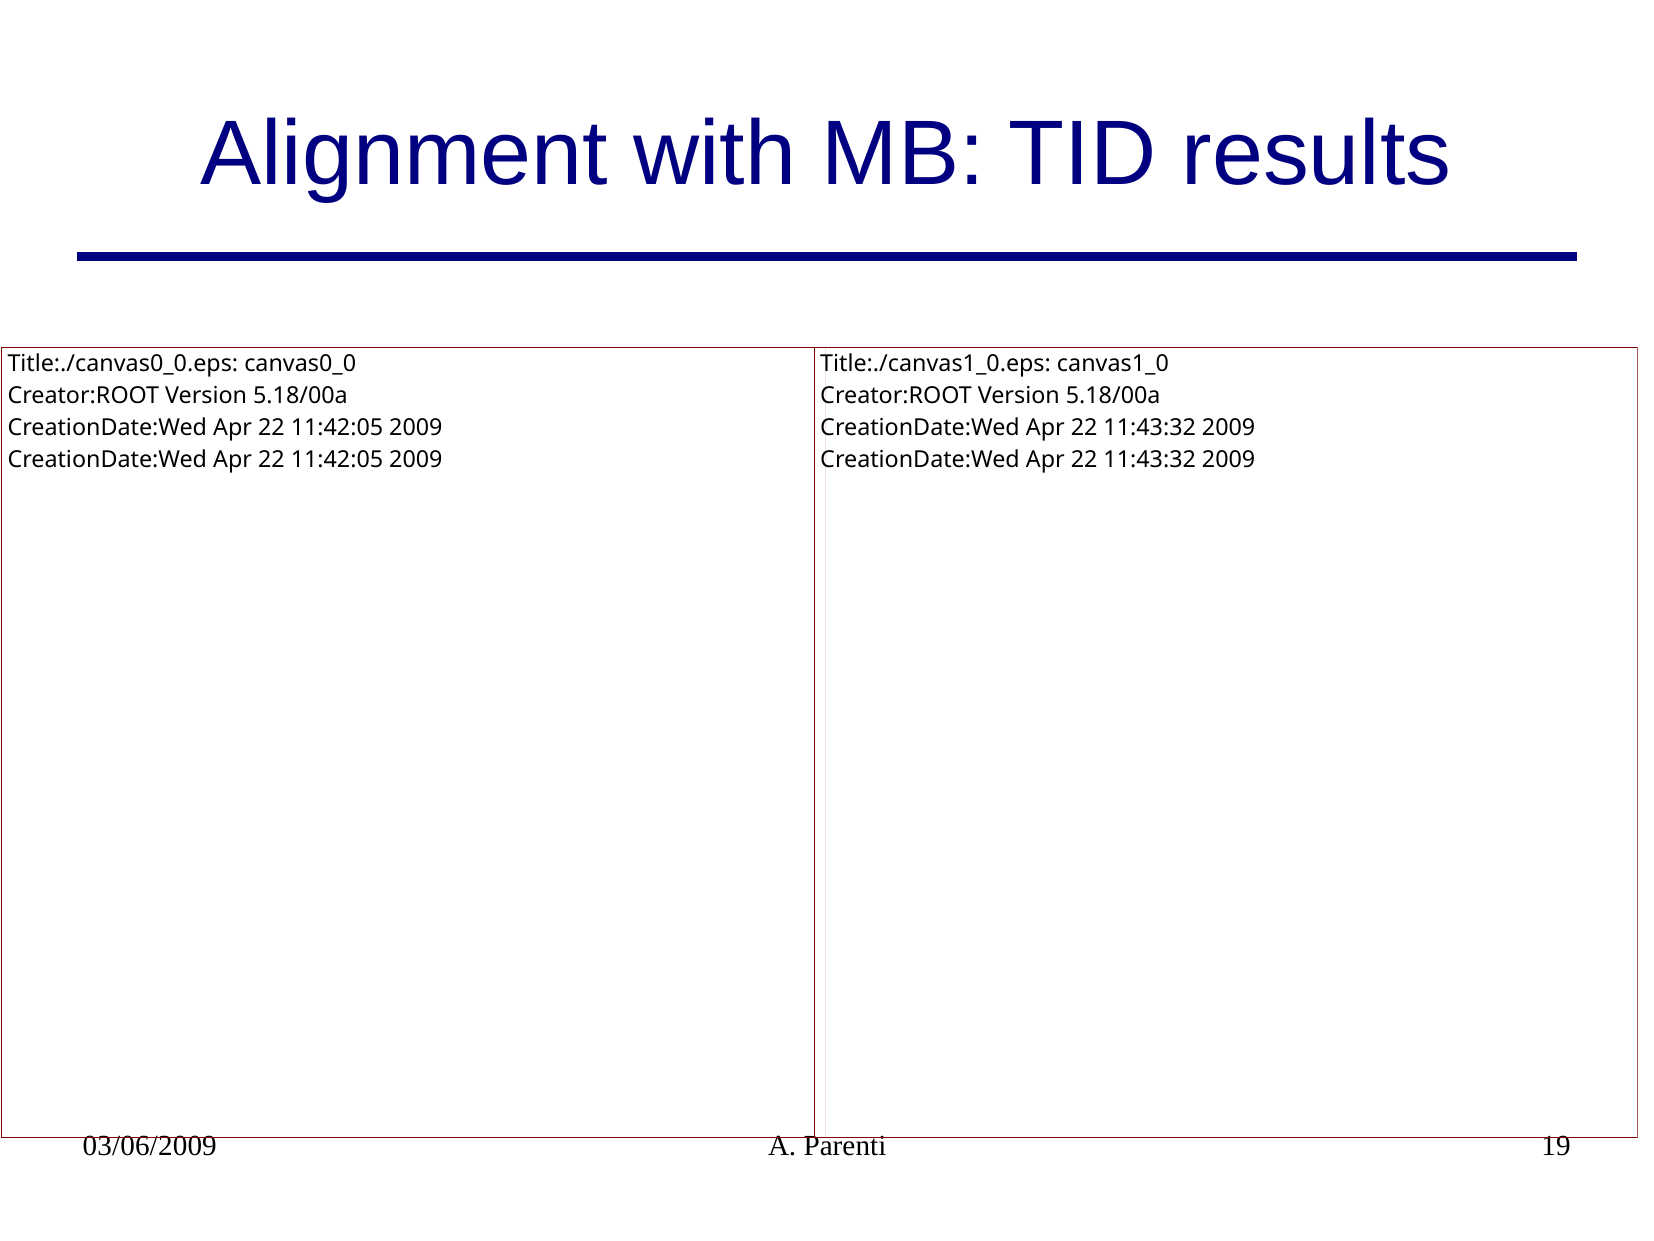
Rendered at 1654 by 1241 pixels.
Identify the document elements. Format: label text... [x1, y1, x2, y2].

picture [0, 345, 1638, 1138]
title Alignment with MB: TID results [82, 49, 1571, 257]
